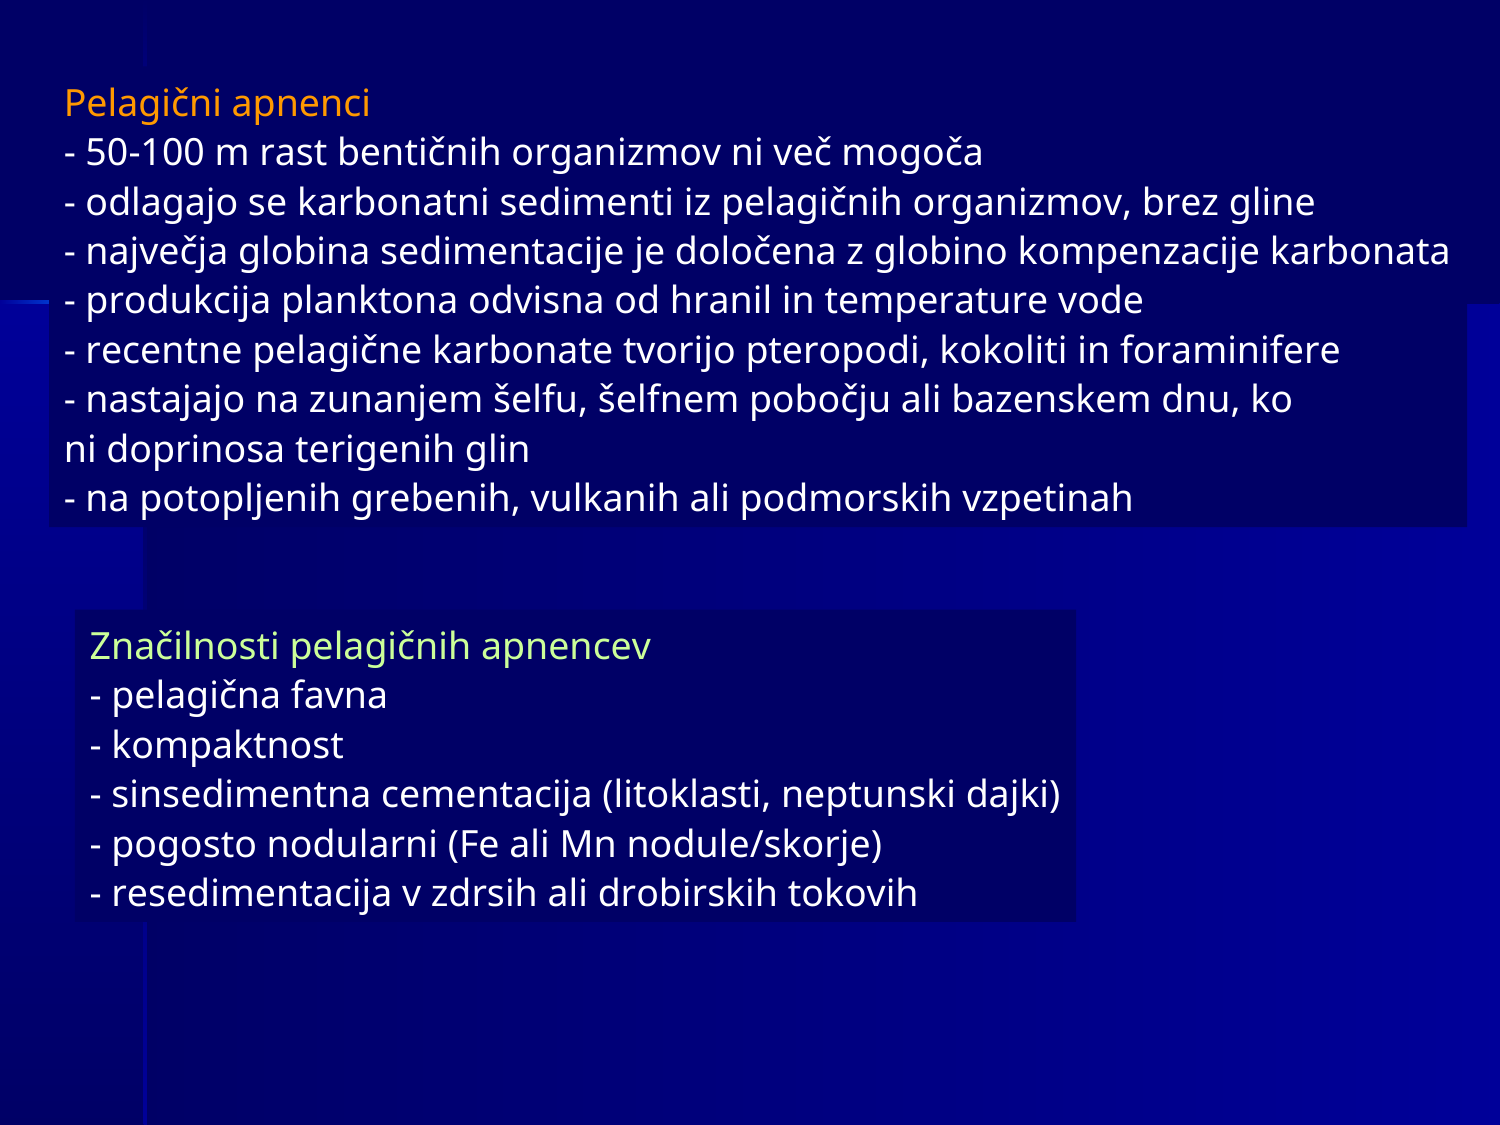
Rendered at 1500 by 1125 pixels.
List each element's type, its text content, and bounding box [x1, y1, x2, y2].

text_box Značilnosti pelagičnih apnencev - pelagična favna - kompaktnost - sinsedimentna cementacija (litoklasti, neptunski dajki) - pogosto nodularni (Fe ali Mn nodule/skorje) - resedimentacija v zdrsih ali drobirskih tokovih [74, 609, 1077, 922]
text_box Pelagični apnenci - 50-100 m rast bentičnih organizmov ni več mogoča - odlagajo se karbonatni sedimenti iz pelagičnih organizmov, brez gline - največja globina sedimentacije je določena z globino kompenzacije karbonata - produkcija planktona odvisna od hranil in temperature vode - recentne pelagične karbonate tvorijo pteropodi, kokoliti in foraminifere - nastajajo na zunanjem šelfu, šelfnem pobočju ali bazenskem dnu, ko ni doprinosa terigenih glin - na potopljenih grebenih, vulkanih ali podmorskih vzpetinah [49, 66, 1468, 528]
